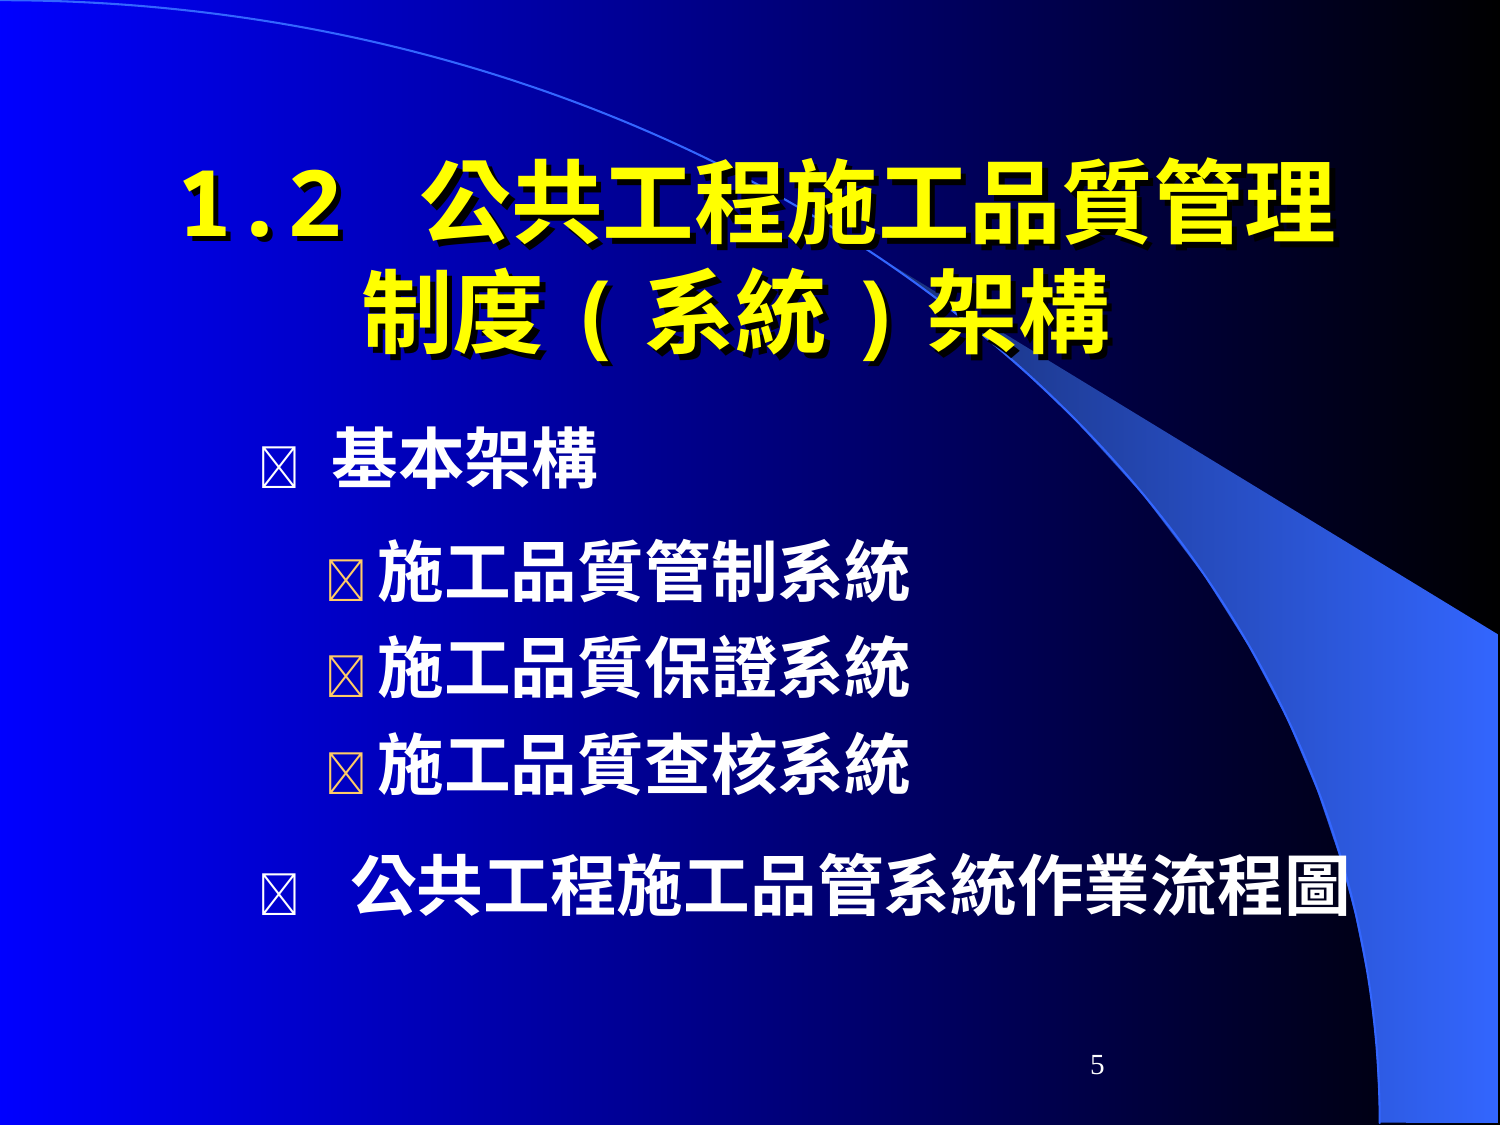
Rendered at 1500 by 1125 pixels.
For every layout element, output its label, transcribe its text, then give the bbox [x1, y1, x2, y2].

list  基本架構 施工品質管制系統 施工品質保證系統 施工品質查核系統  公共工程施工品管系統作業流程圖 [187, 312, 1463, 1051]
text_box [1074, 1051, 1388, 1101]
title 1.2 公共工程施工品質管理 制度(系統)架構 [162, 137, 1500, 325]
